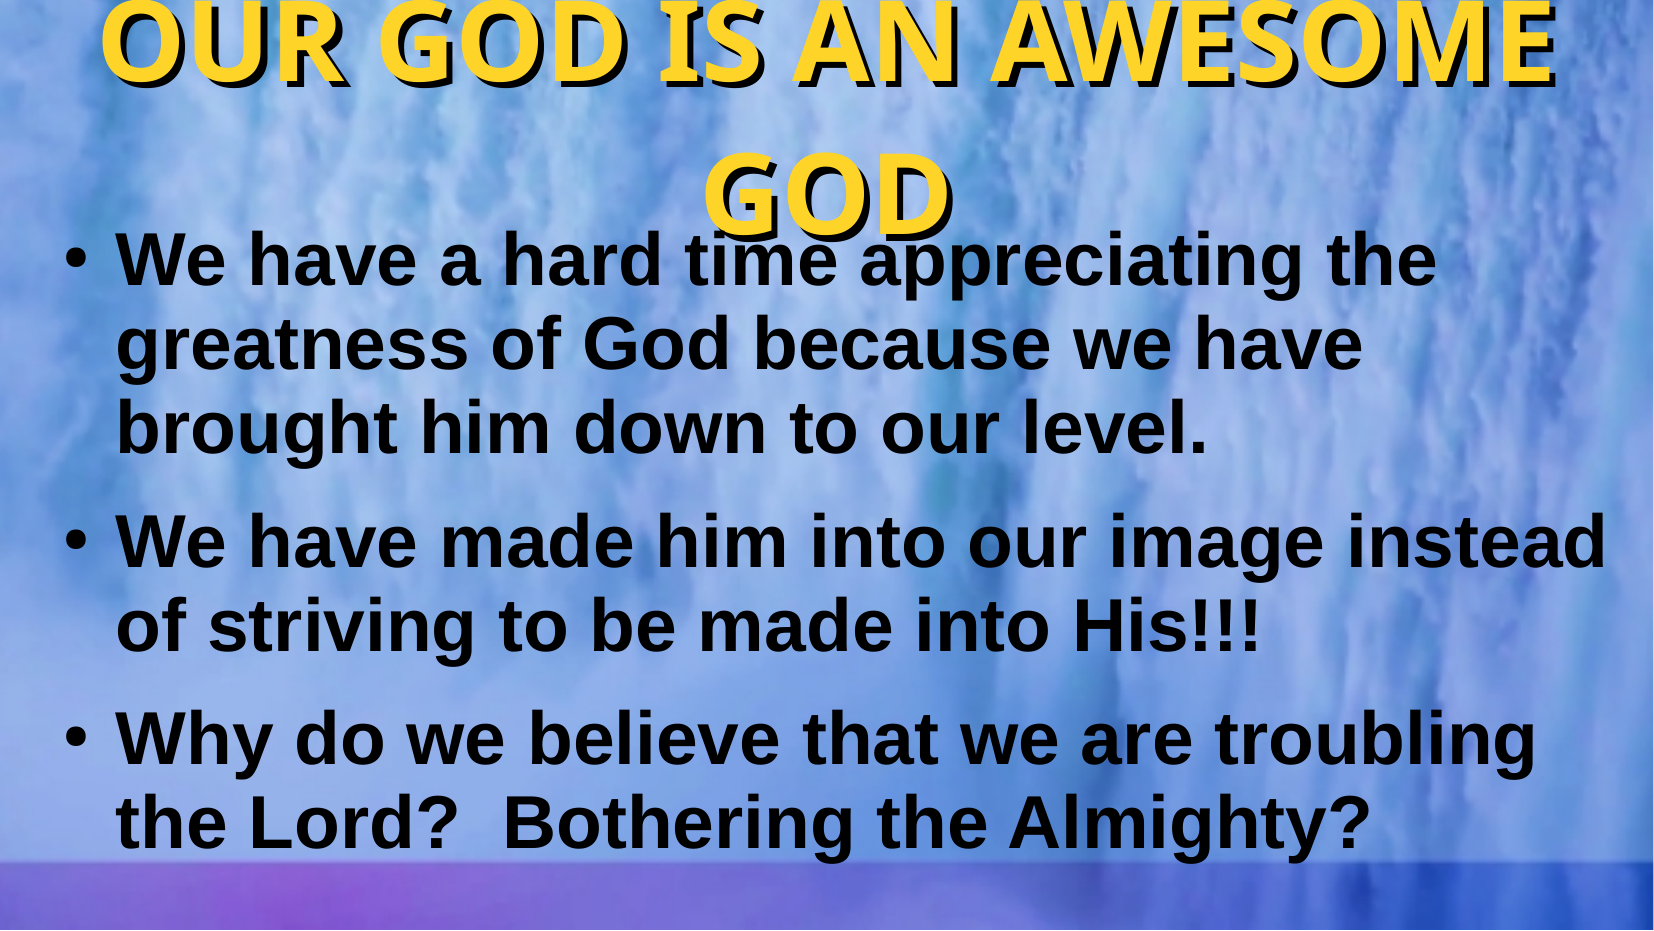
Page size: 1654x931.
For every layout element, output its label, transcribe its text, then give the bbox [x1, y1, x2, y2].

picture [0, 255, 1654, 930]
list We have a hard time appreciating the greatness of God because we have brought him down to our level. We have made him into our image instead of striving to be made into His!!! Why do we believe that we are troubling the Lord? Bothering the Almighty? [45, 217, 1636, 871]
title OUR GOD IS AN AWESOME GOD [0, 0, 1654, 255]
